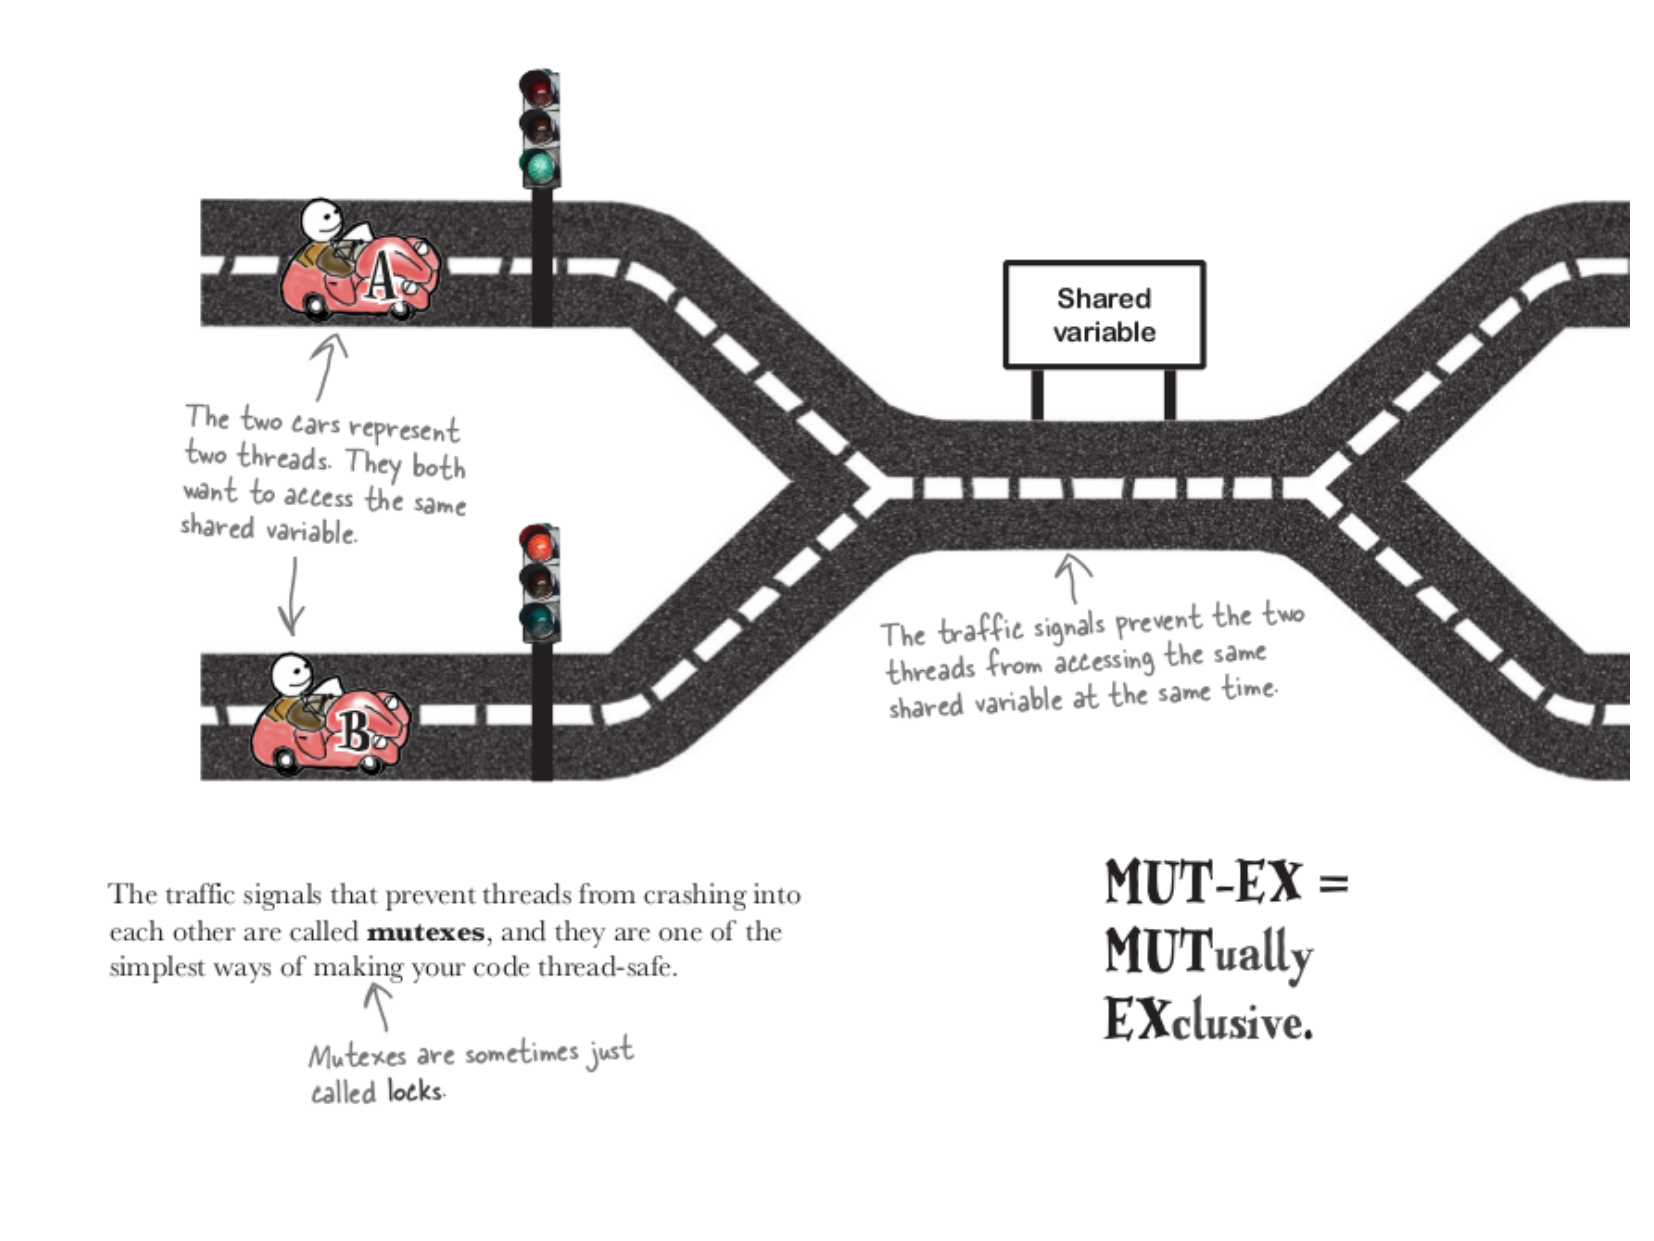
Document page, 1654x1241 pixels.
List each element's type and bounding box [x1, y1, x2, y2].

picture [47, 47, 1630, 1182]
